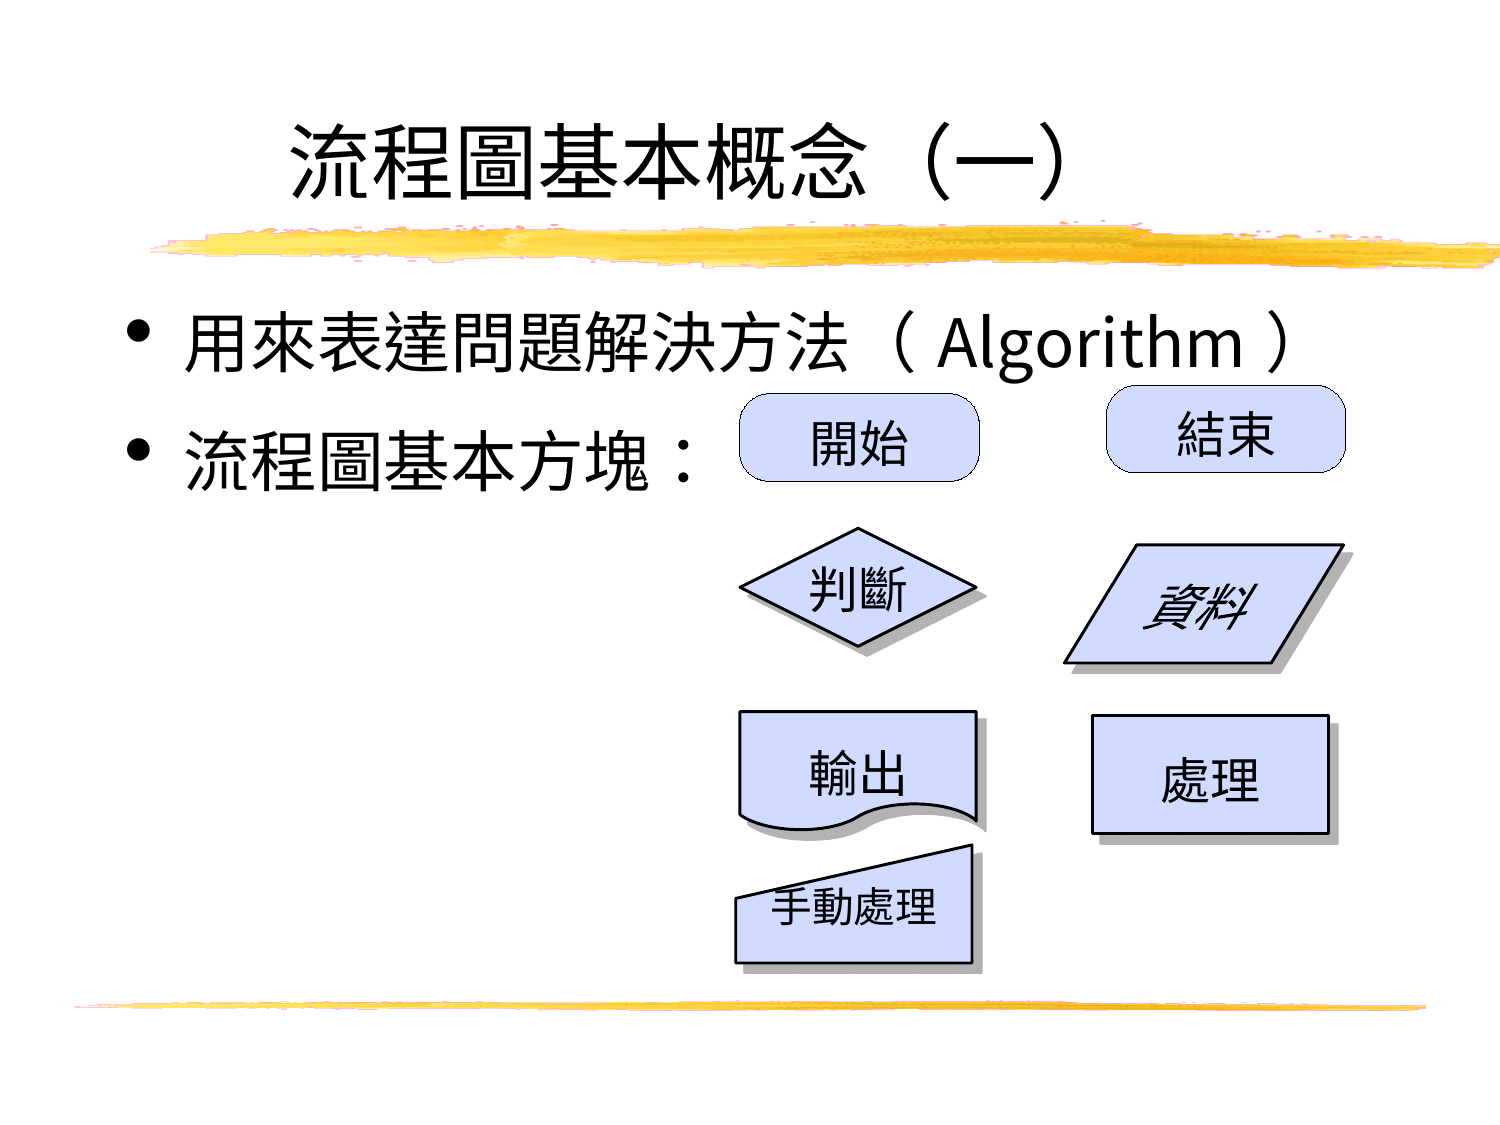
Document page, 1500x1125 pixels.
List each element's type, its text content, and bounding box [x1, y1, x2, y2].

text_box 輸出 [739, 711, 977, 830]
picture [75, 999, 1426, 1013]
picture [150, 215, 1500, 279]
text_box 判斷 [739, 528, 977, 647]
title 流程圖基本概念（一） [66, 37, 1342, 225]
text_box 手動處理 [735, 844, 972, 964]
list 用來表達問題解決方法（Algorithm） 流程圖基本方塊： [112, 275, 1388, 514]
text_box 開始 [739, 393, 980, 482]
text_box 結束 [1106, 385, 1346, 473]
text_box 處理 [1092, 715, 1329, 834]
text_box 資料 [1064, 544, 1344, 664]
